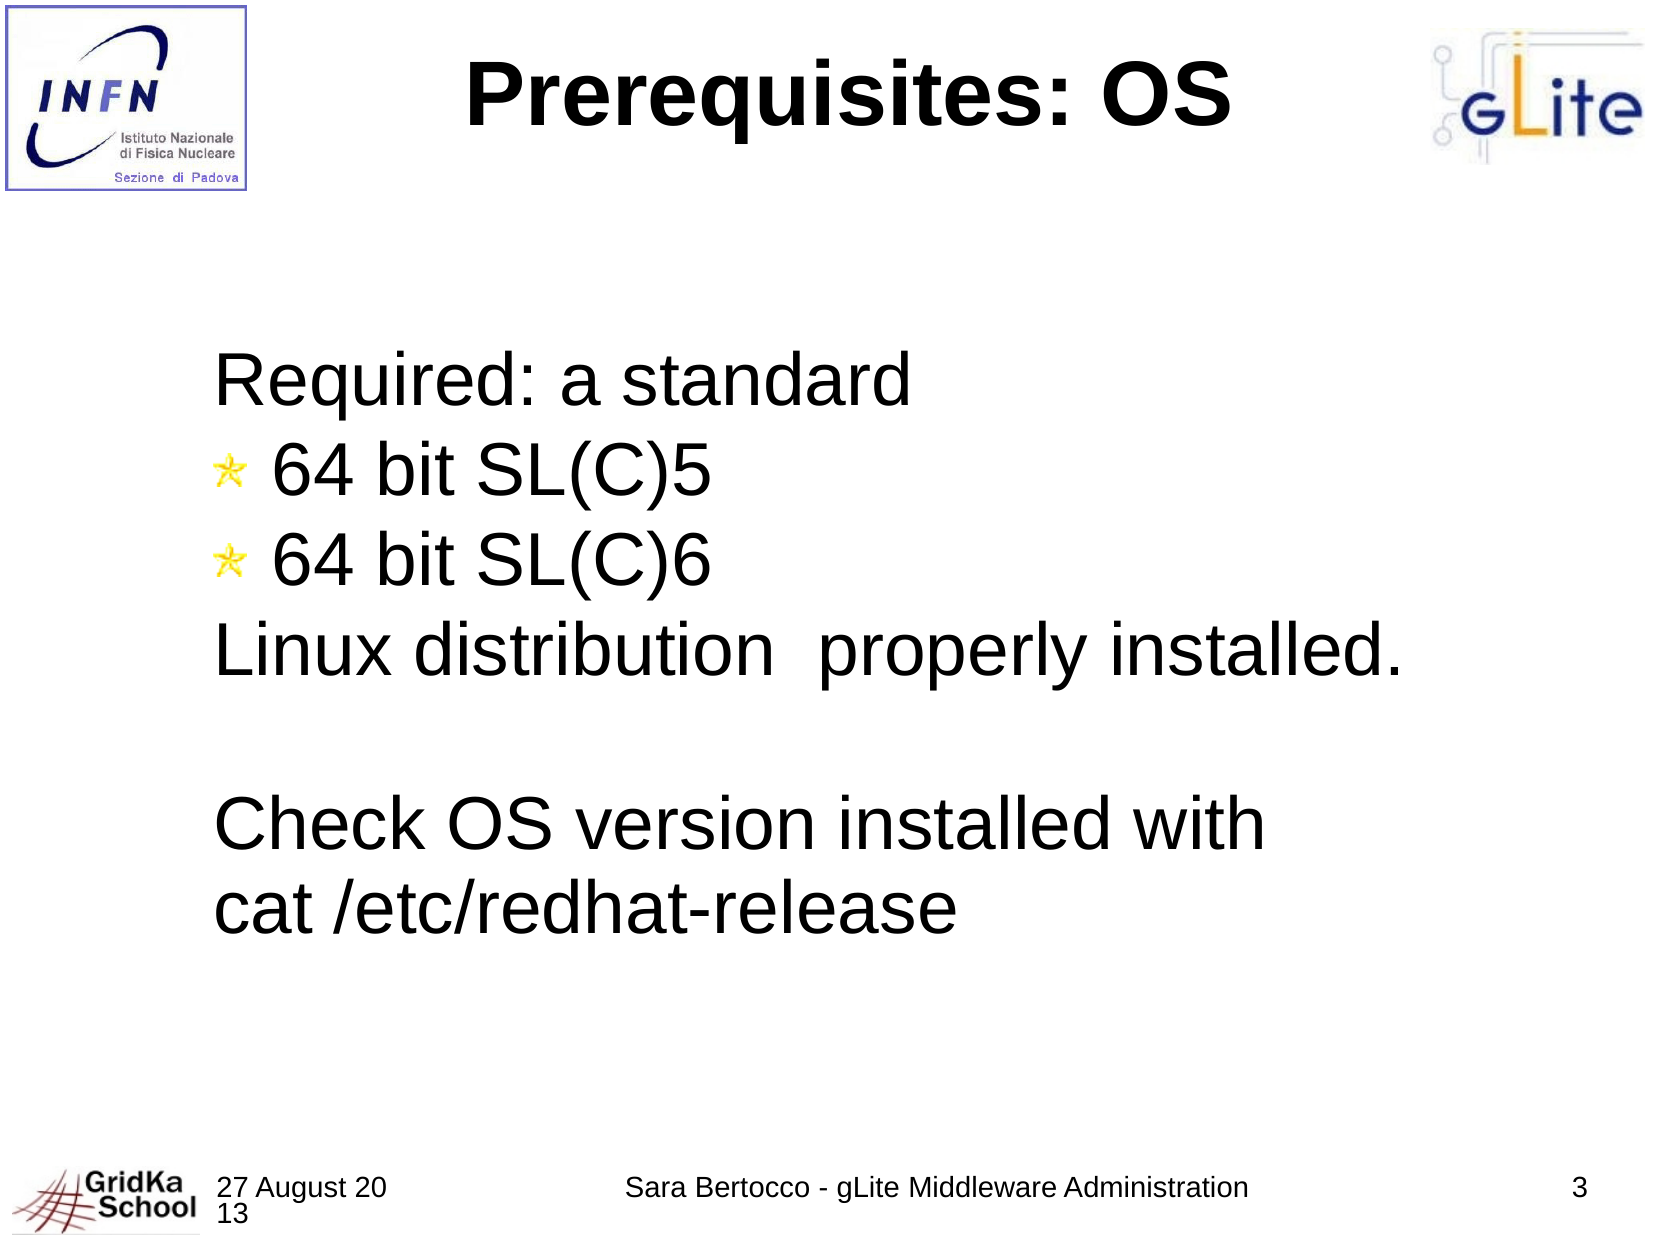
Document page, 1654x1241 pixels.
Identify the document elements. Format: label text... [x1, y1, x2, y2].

picture [12, 1166, 200, 1235]
picture [5, 5, 247, 191]
picture [1430, 28, 1645, 165]
text_box Required: a standard 64 bit SL(C)5 64 bit SL(C)6 Linux distribution properly installed. Check OS version installed with cat /etc/redhat-release [162, 324, 1421, 958]
title Prerequisites: OS [21, 0, 1645, 188]
